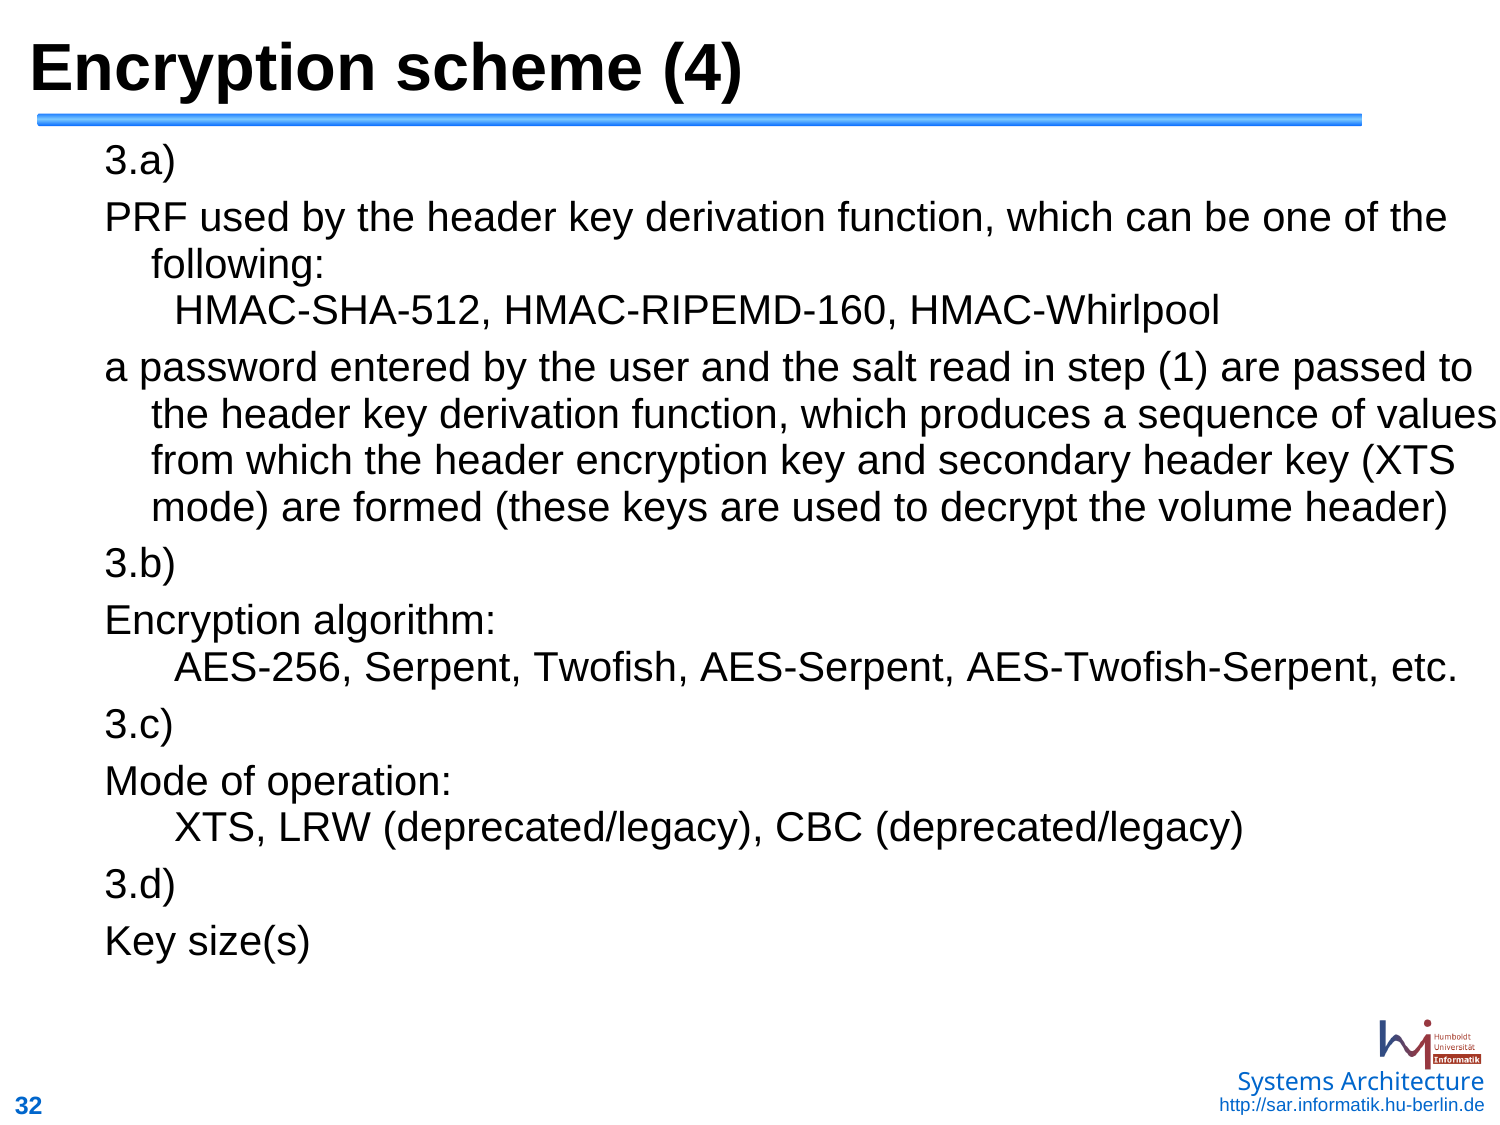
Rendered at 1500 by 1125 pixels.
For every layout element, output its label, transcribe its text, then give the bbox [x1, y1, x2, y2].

picture [1376, 1044, 1483, 1071]
list 3.a) PRF used by the header key derivation function, which can be one of the following: HMAC-SHA-512, HMAC-RIPEMD-160, HMAC-Whirlpool a password entered by the user and the salt read in step (1) are passed to the header key derivation function, which produces a sequence of values from which the header encryption key and secondary header key (XTS mode) are formed (these keys are used to decrypt the volume header) 3.b) Encryption algorithm: AES-256, Serpent, Twofish, AES-Serpent, AES-Twofish-Serpent, etc. 3.c) Mode of operation: XTS, LRW (deprecated/legacy), CBC (deprecated/legacy) 3.d) Key size(s) [29, 137, 1500, 1044]
title Encryption scheme (4) [29, 26, 1500, 108]
